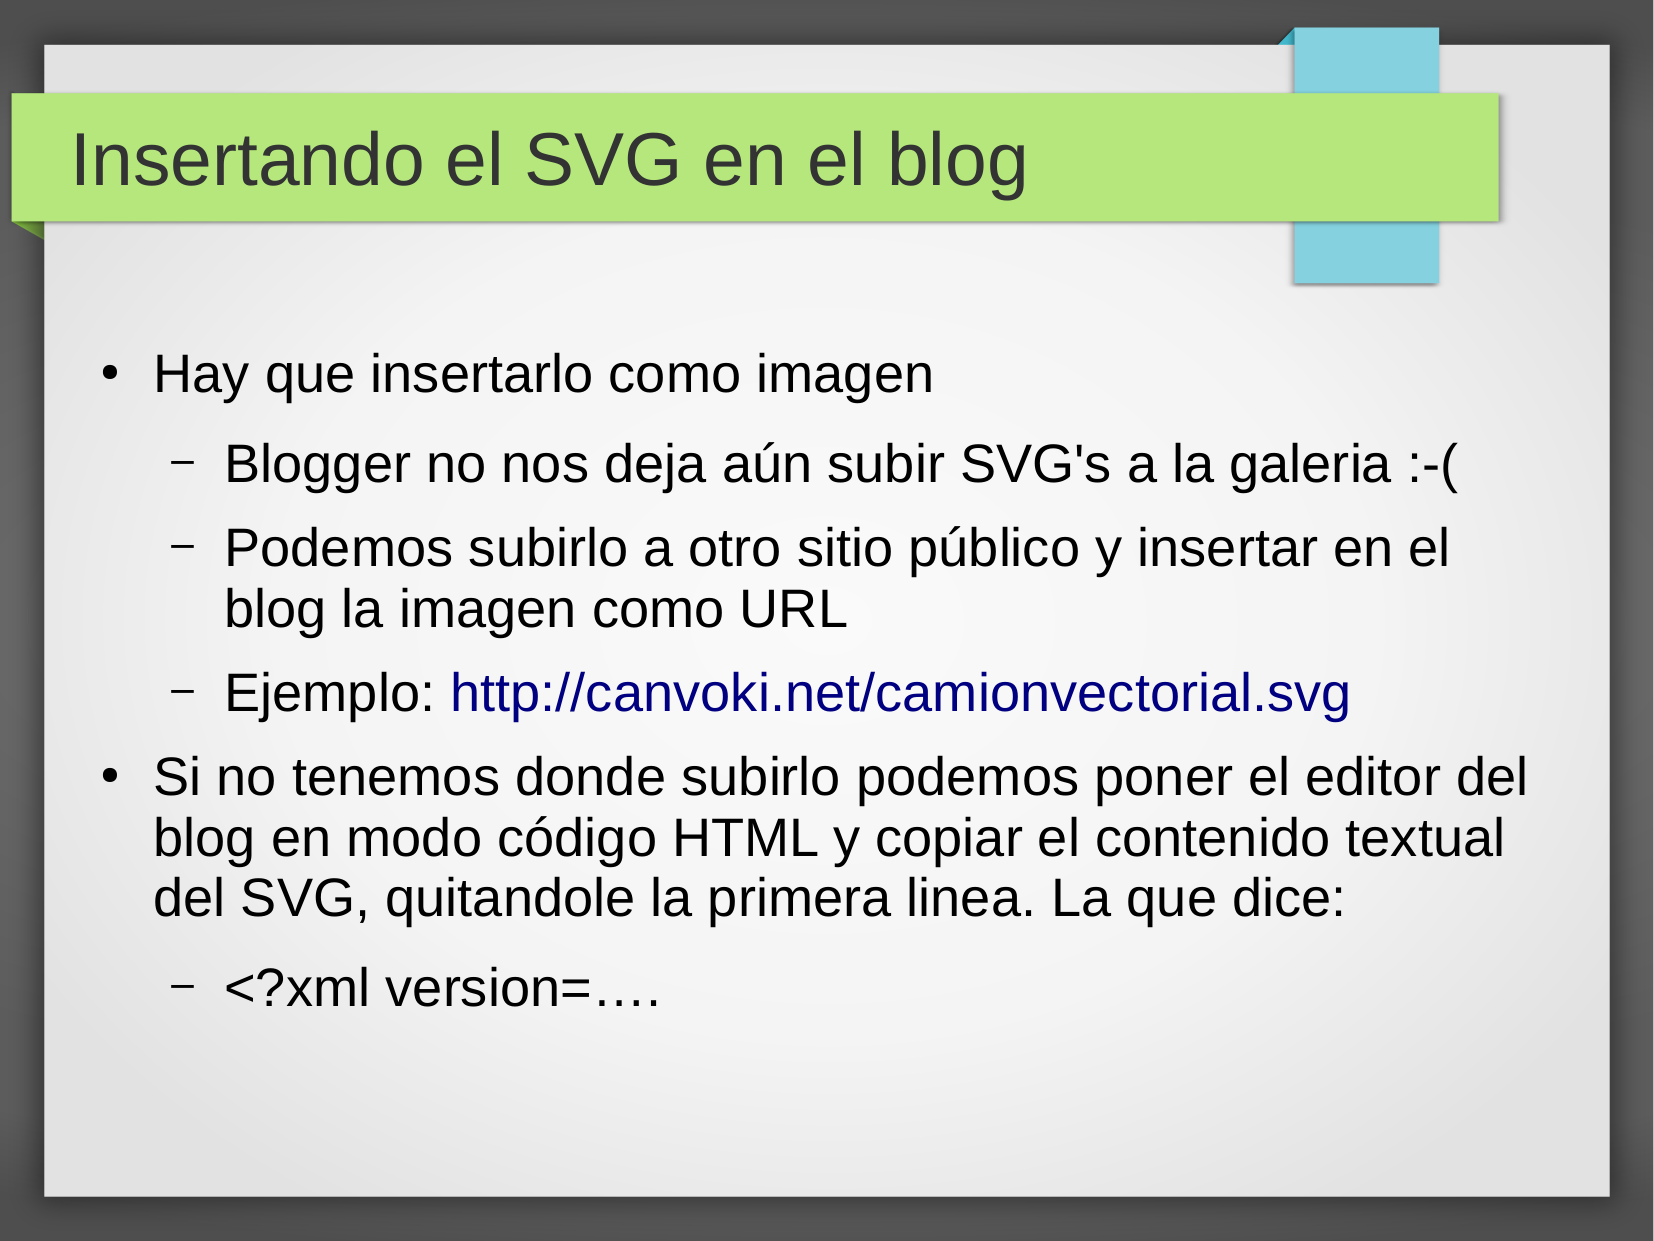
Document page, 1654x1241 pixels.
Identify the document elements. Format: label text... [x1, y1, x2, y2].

picture [0, 0, 1654, 1241]
title Insertando el SVG en el blog [70, 106, 1229, 213]
list Hay que insertarlo como imagen Blogger no nos deja aún subir SVG's a la galeria :-( Podemos subirlo a otro sitio público y insertar en el blog la imagen como URL Ejemplo: http://canvoki.net/camionvectorial.svg Si no tenemos donde subirlo podemos poner el editor del blog en modo código HTML y copiar el contenido textual del SVG, quitandole la primera linea. La que dice: <?xml version=…. [82, 343, 1538, 1063]
